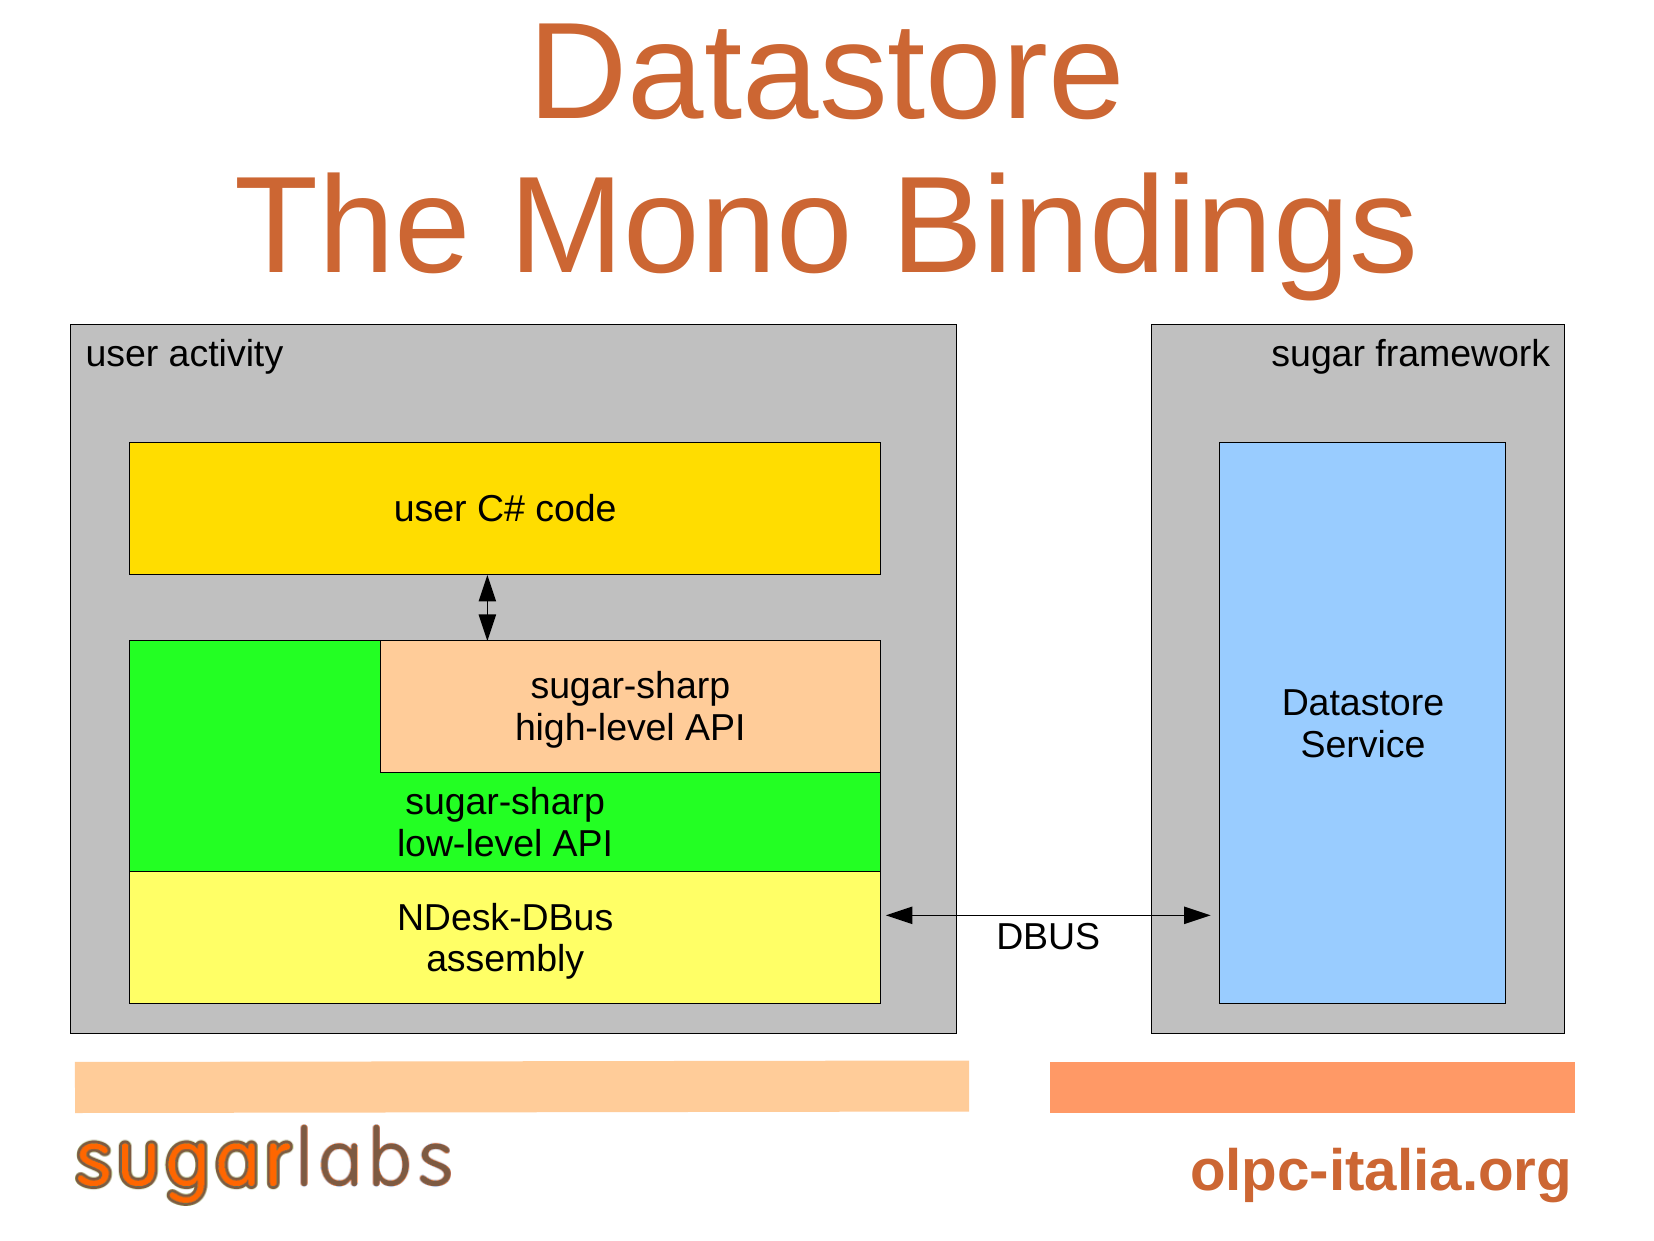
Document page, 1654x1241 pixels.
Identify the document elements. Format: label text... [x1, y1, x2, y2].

picture [75, 1124, 451, 1206]
text_box sugar framework [1151, 324, 1565, 1034]
text_box user activity [70, 324, 957, 1034]
text_box Datastore Service [1219, 442, 1506, 1004]
text_box user C# code [129, 442, 881, 575]
text_box NDesk-DBus assembly [129, 872, 881, 1004]
title Datastore The Mono Bindings [59, 0, 1595, 302]
text_box sugar-sharp low-level API [129, 640, 881, 872]
text_box sugar-sharp high-level API [380, 640, 881, 773]
